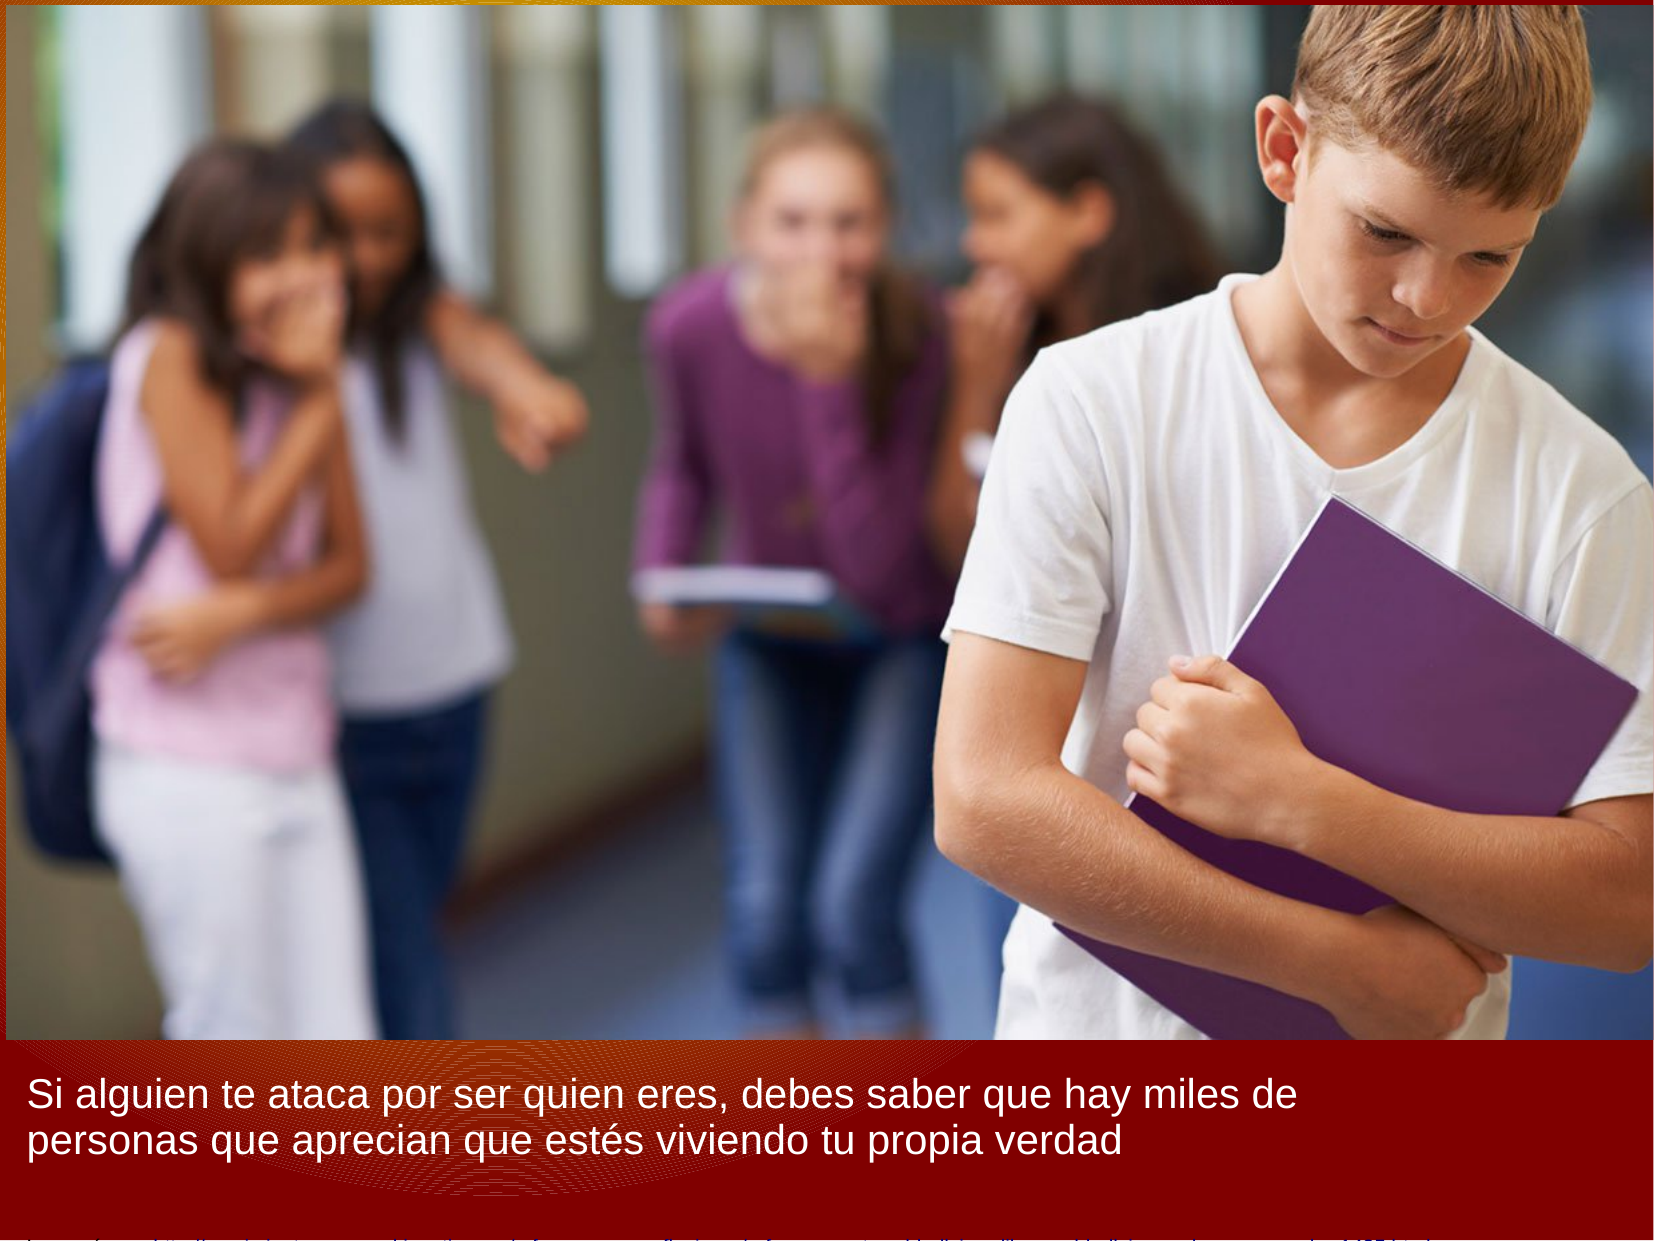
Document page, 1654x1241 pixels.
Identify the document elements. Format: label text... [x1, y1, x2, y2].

picture [6, 5, 1654, 1040]
text_box Si alguien te ataca por ser quien eres, debes saber que hay miles de personas que aprecian que estés viviendo tu propia verdad Leer más en: http://crecimiento-personal.innatia.com/c-frases-para-reflexionar/a-frases-contra-el-bullying-dile-no-al-bullying-y-al-acoso-escolar-1425.html [11, 1062, 1446, 1241]
